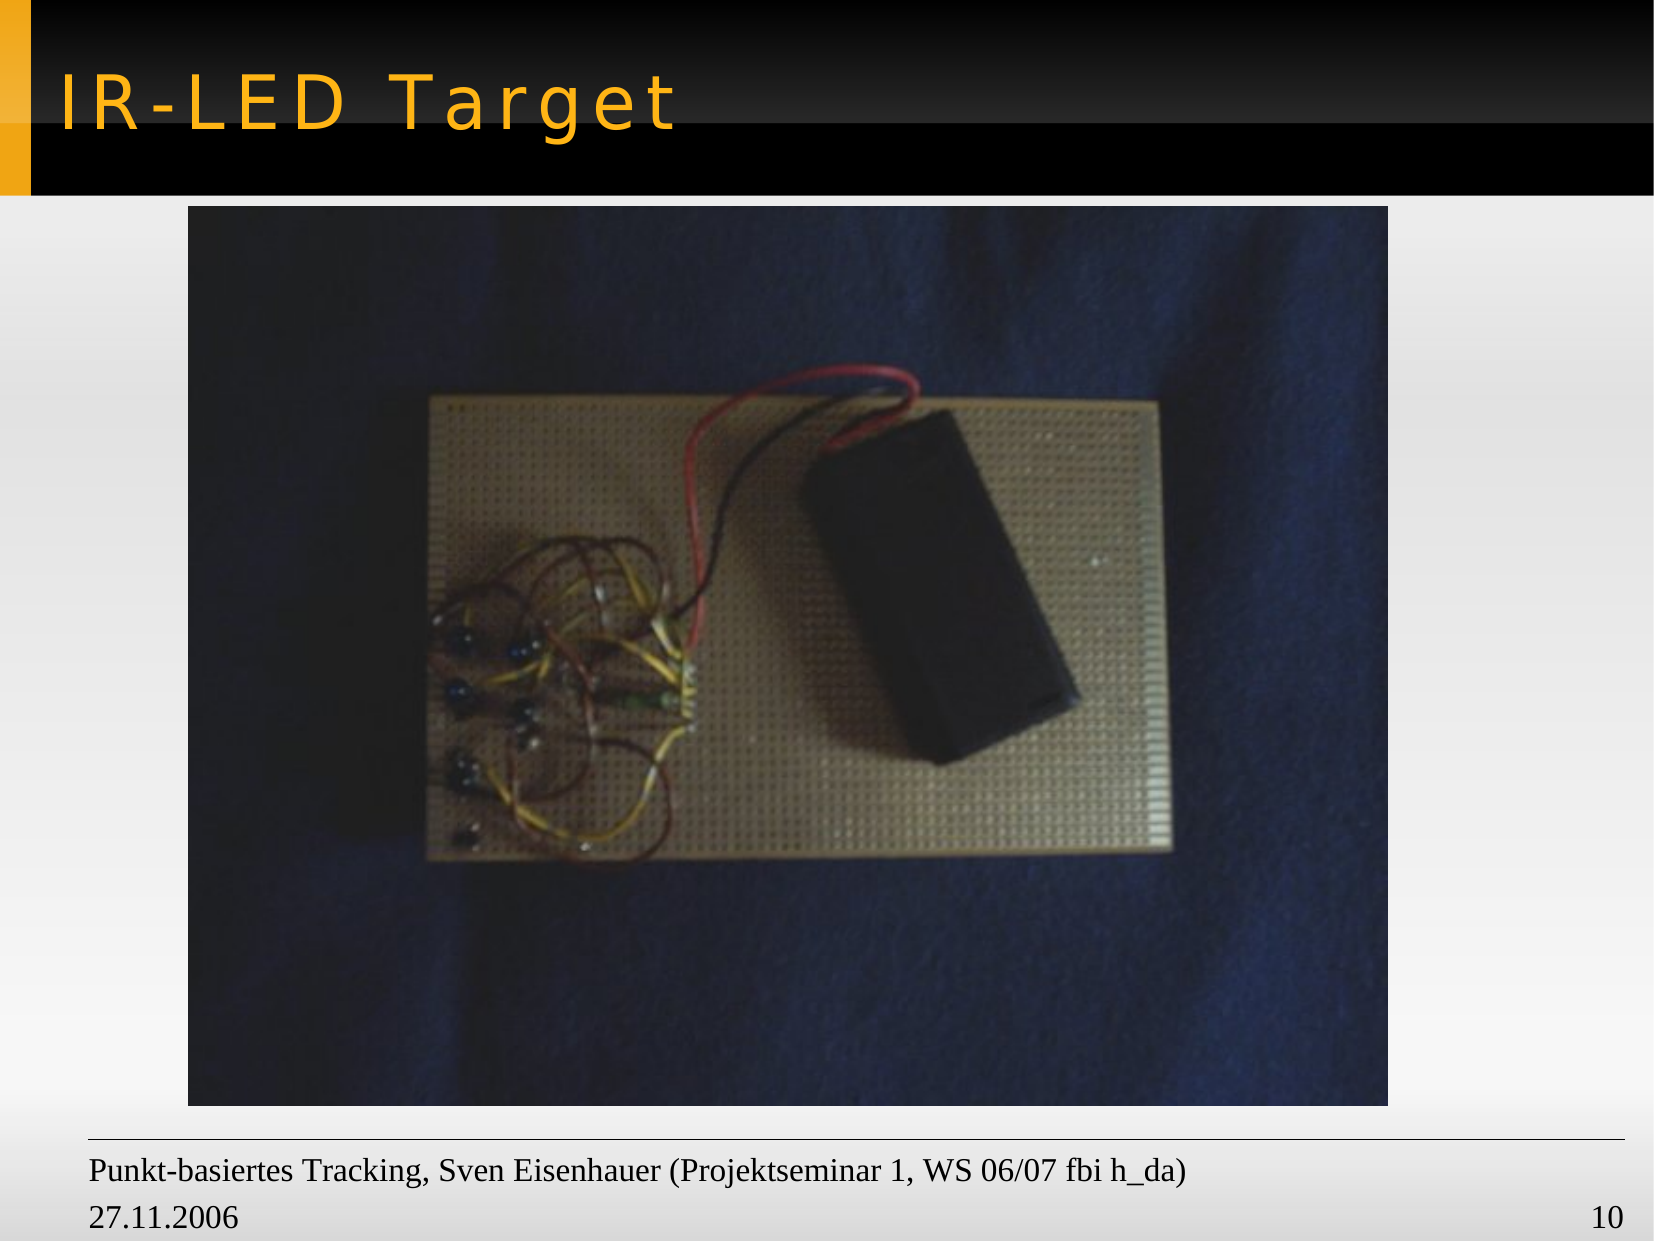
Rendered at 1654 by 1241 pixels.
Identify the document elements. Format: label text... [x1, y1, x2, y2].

picture [0, 0, 1654, 1241]
title IR-LED Target [59, 36, 1625, 171]
